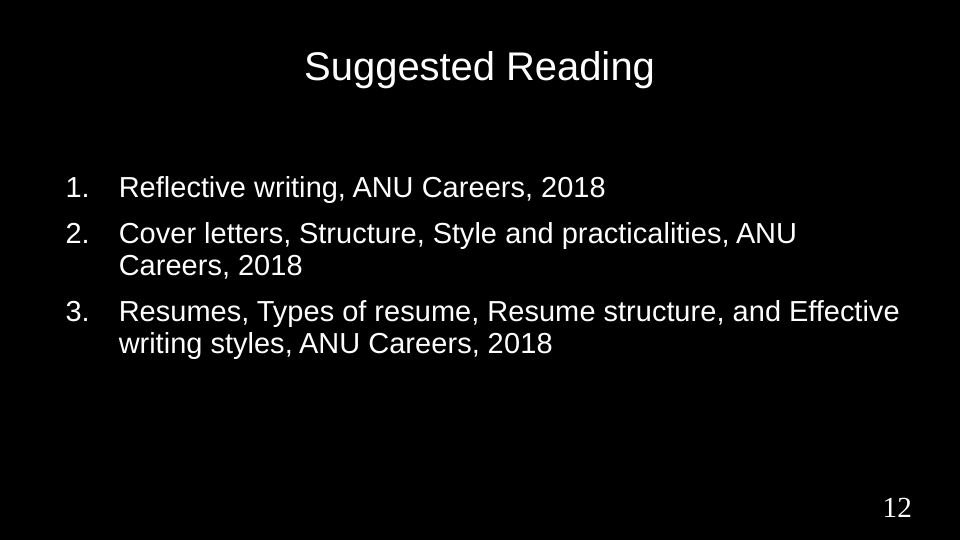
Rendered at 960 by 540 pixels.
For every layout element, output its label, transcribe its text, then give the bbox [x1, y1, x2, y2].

title Suggested Reading [47, 21, 912, 112]
list Reflective writing, ANU Careers, 2018 Cover letters, Structure, Style and practicalities, ANU Careers, 2018 Resumes, Types of resume, Resume structure, and Effective writing styles, ANU Careers, 2018 [47, 126, 912, 440]
